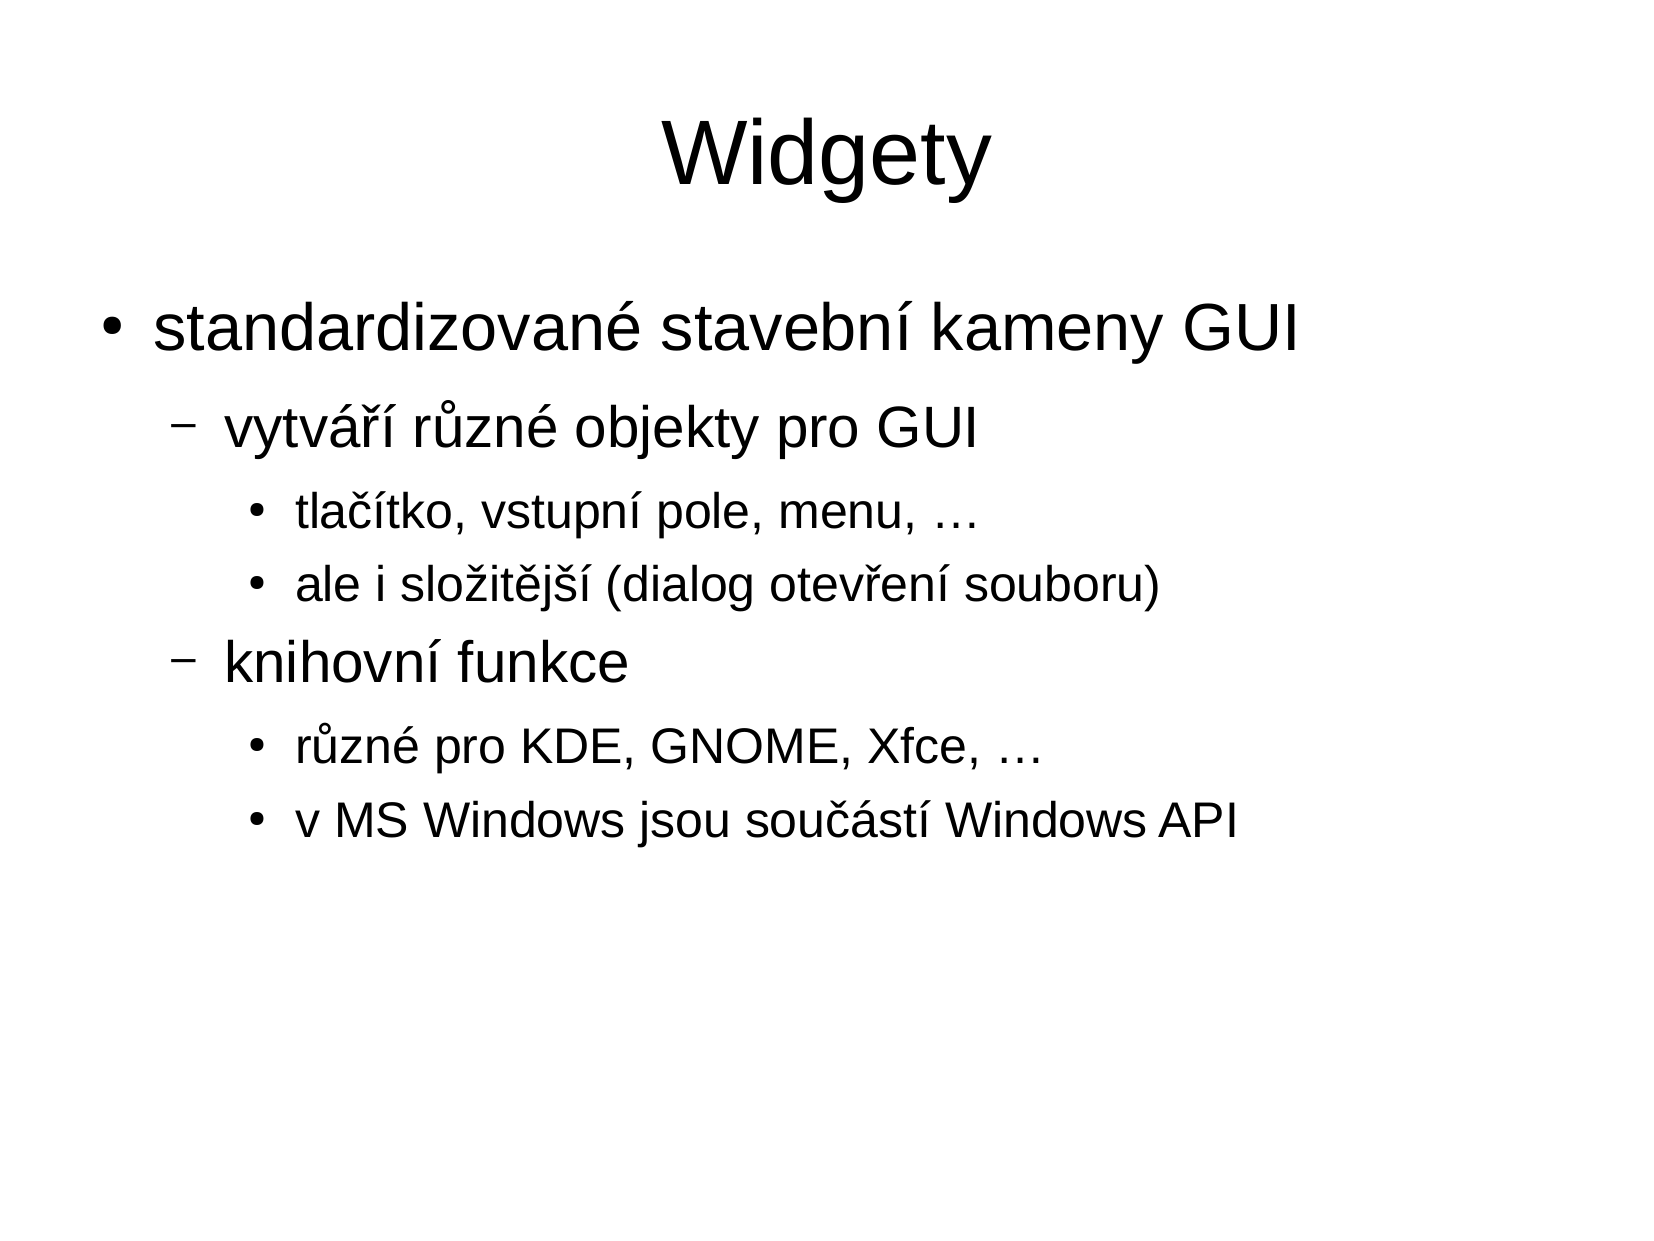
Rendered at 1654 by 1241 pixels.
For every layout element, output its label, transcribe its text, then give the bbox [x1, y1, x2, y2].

title Widgety [82, 49, 1571, 257]
list standardizované stavební kameny GUI vytváří různé objekty pro GUI tlačítko, vstupní pole, menu, … ale i složitější (dialog otevření souboru) knihovní funkce různé pro KDE, GNOME, Xfce, … v MS Windows jsou součástí Windows API [82, 290, 1571, 1109]
